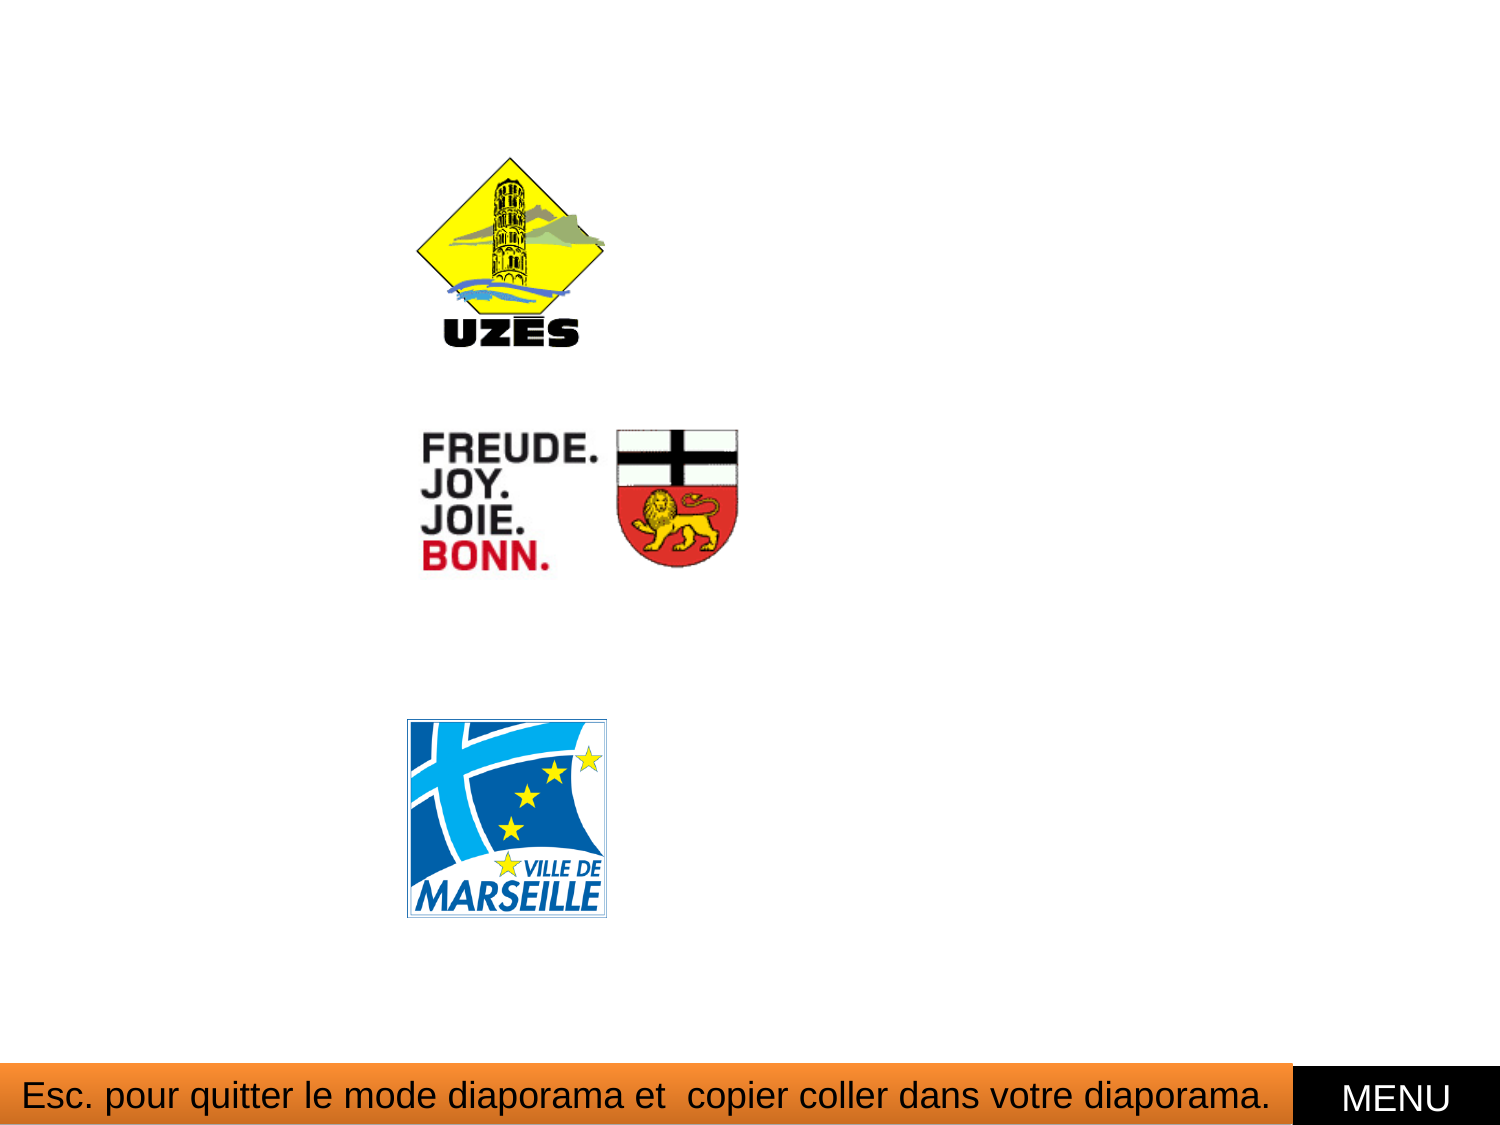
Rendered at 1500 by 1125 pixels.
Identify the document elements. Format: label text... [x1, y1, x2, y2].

picture [407, 719, 607, 918]
text_box MENU [1292, 1066, 1500, 1125]
picture [404, 145, 619, 360]
text_box Esc. pour quitter le mode diaporama et copier coller dans votre diaporama. [0, 1063, 1293, 1124]
picture [408, 423, 742, 580]
